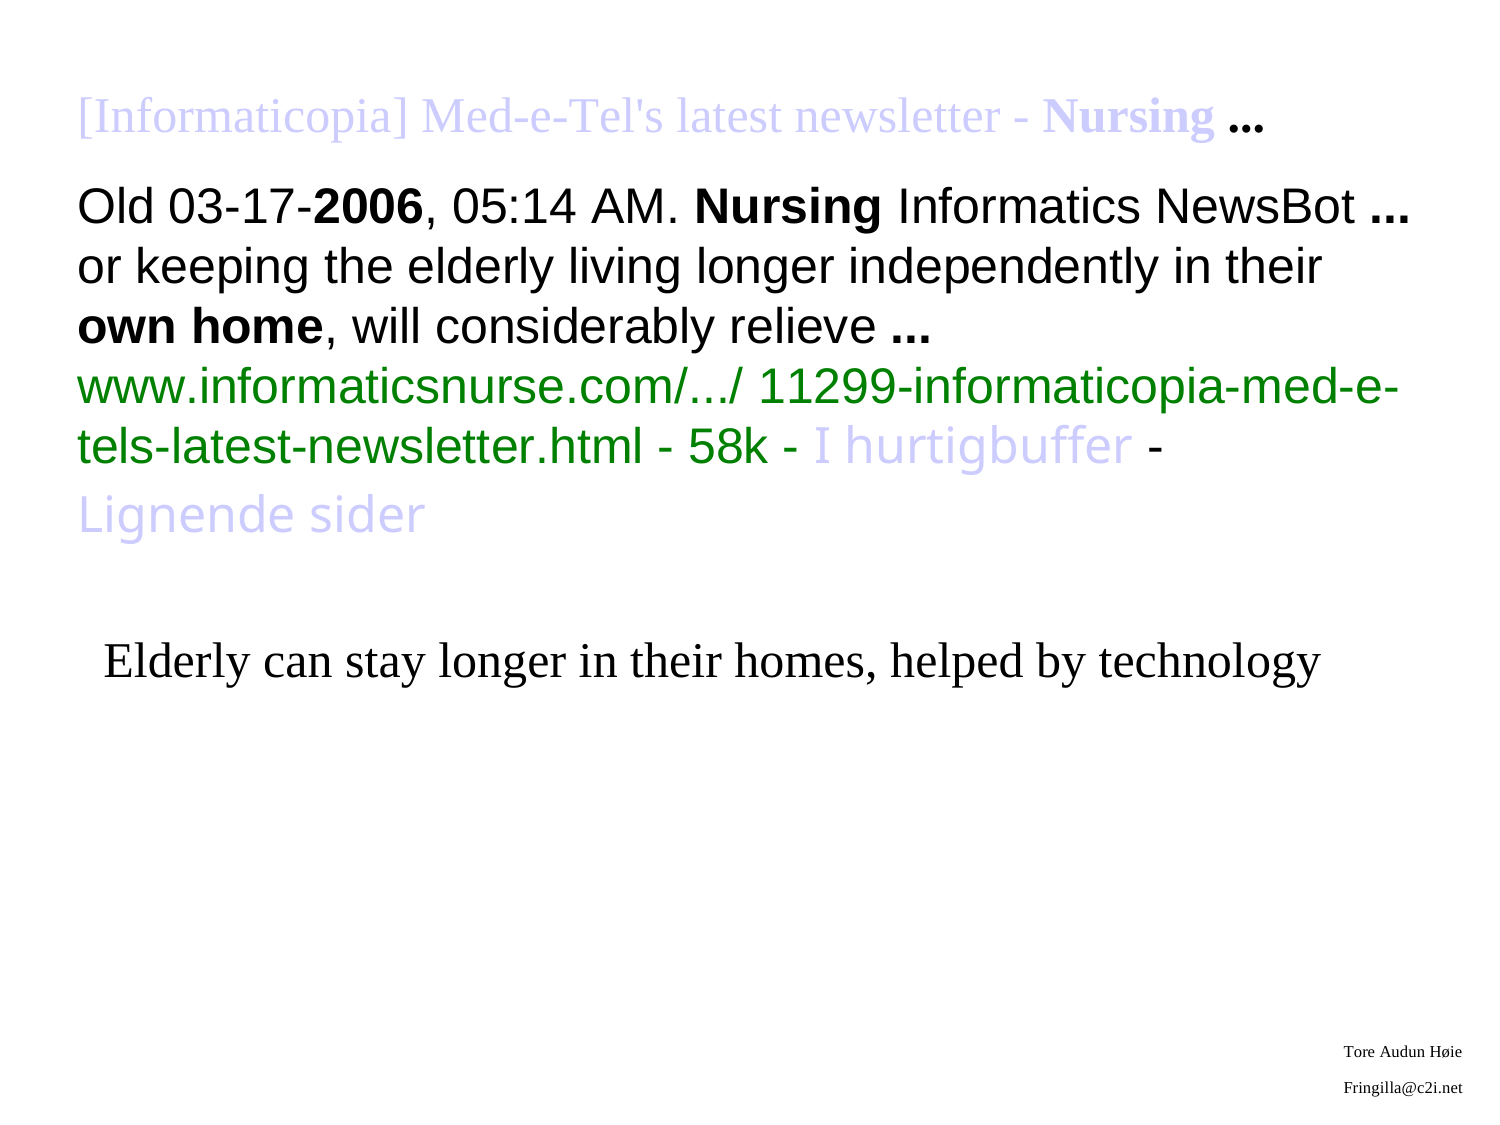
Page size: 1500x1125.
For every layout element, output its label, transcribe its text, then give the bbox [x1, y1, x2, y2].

text_box [Informaticopia] Med-e-Tel's latest newsletter - Nursing ... Old 03-17-2006, 05:14 AM. Nursing Informatics NewsBot ... or keeping the elderly living longer independently in their own home, will considerably relieve ... www.informaticsnurse.com/.../ 11299-informaticopia-med-e-tels-latest-newsletter.html - 58k - I hurtigbuffer - Lignende sider [62, 74, 1438, 650]
text_box Elderly can stay longer in their homes, helped by technology [88, 620, 1388, 695]
text_box Tore Audun Høie Fringilla@c2i.net [1328, 1033, 1500, 1105]
